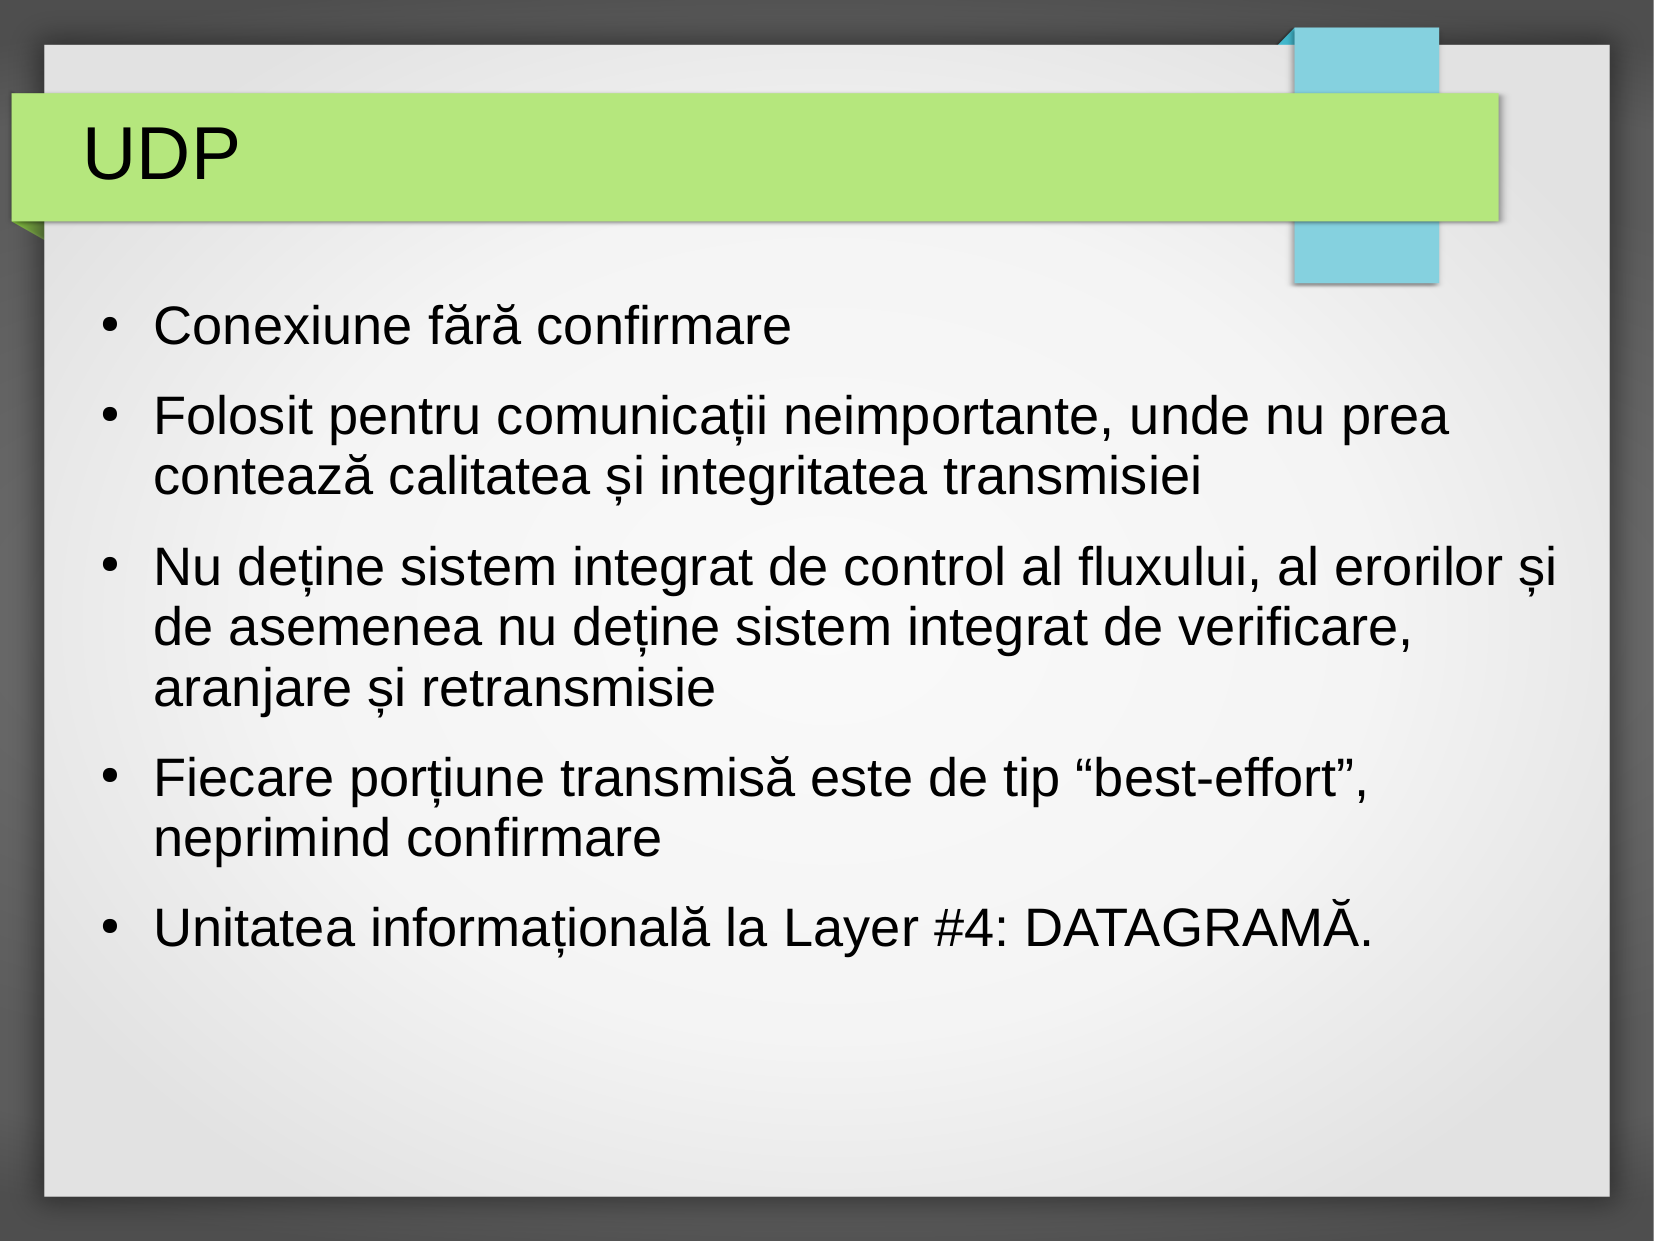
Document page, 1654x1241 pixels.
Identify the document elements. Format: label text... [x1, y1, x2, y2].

list Conexiune fără confirmare Folosit pentru comunicații neimportante, unde nu prea contează calitatea și integritatea transmisiei Nu deține sistem integrat de control al fluxului, al erorilor și de asemenea nu deține sistem integrat de verificare, aranjare și retransmisie Fiecare porțiune transmisă este de tip “best-effort”, neprimind confirmare Unitatea informațională la Layer #4: DATAGRAMĂ. [82, 295, 1571, 1015]
picture [0, 0, 1654, 1241]
title UDP [82, 94, 1264, 213]
